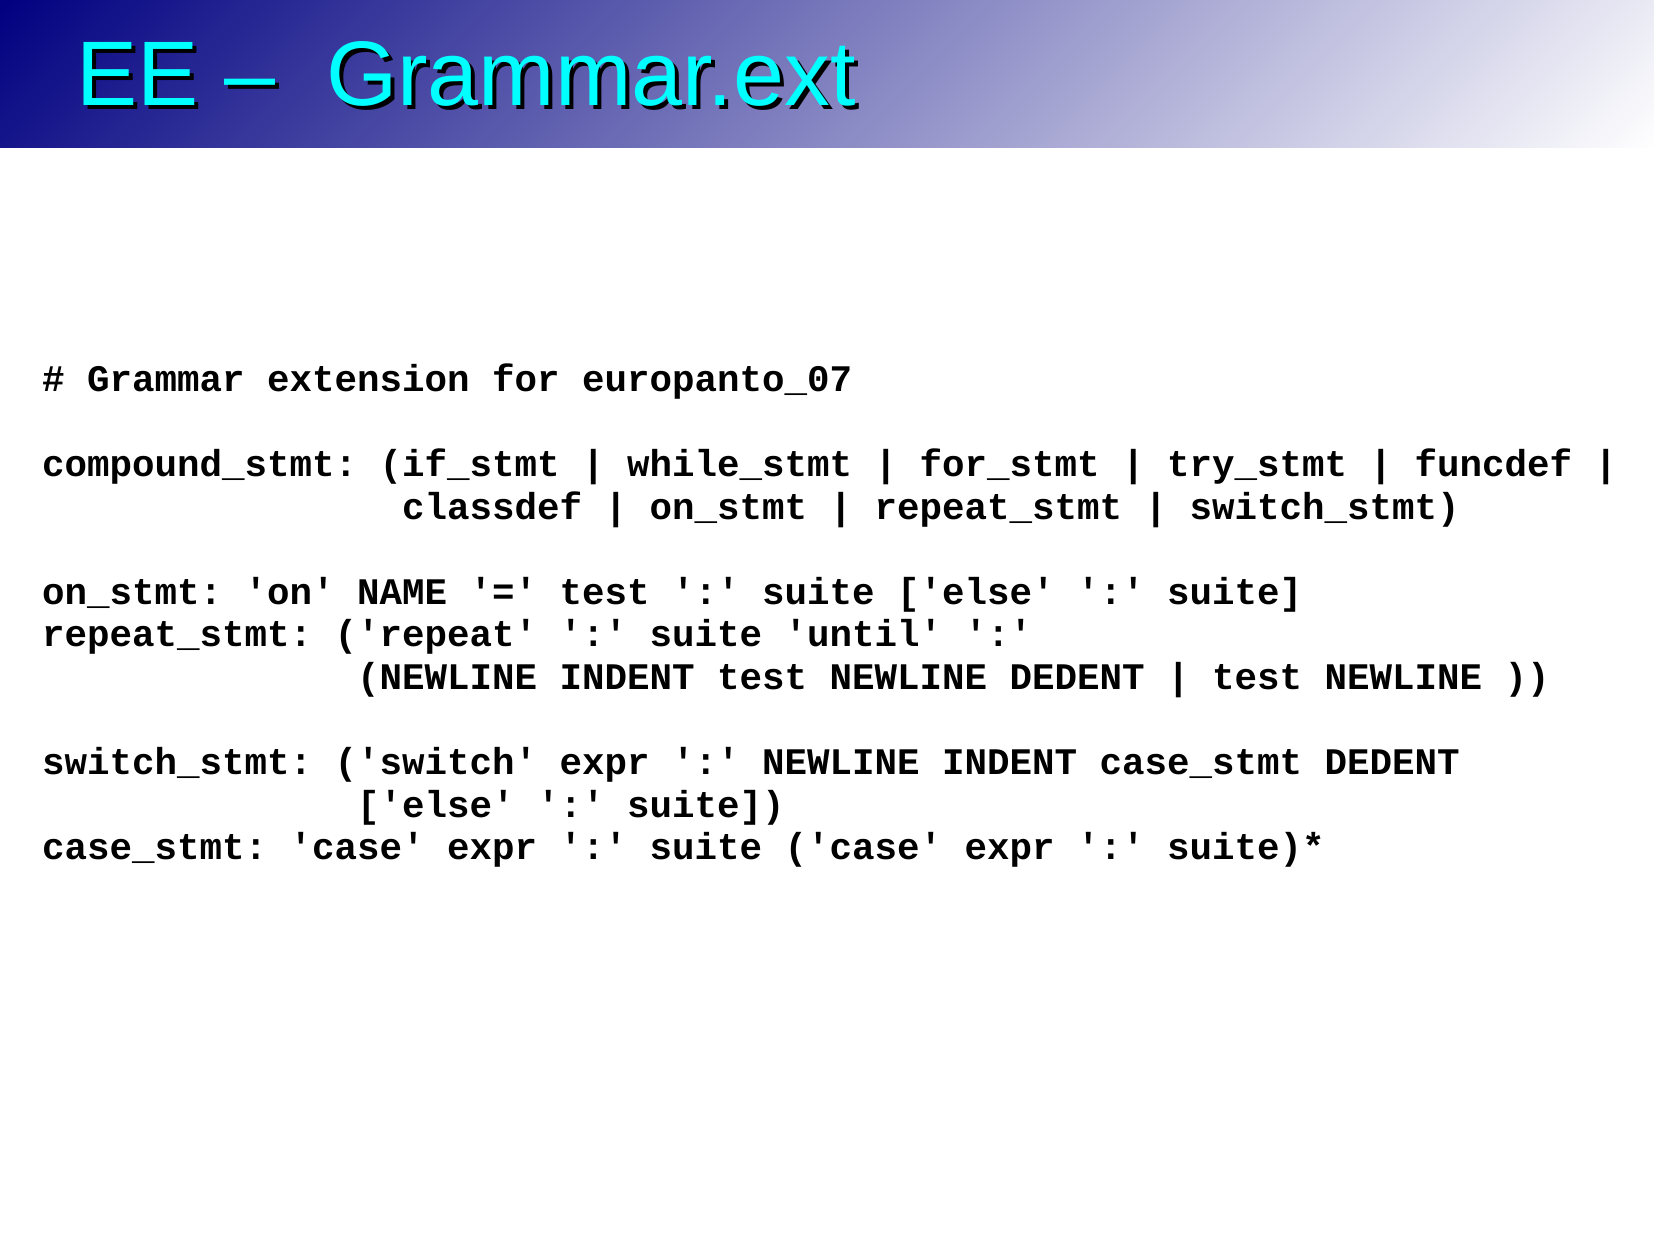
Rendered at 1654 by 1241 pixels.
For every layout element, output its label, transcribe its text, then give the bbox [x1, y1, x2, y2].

text_box # Grammar extension for europanto_07 compound_stmt: (if_stmt | while_stmt | for_stmt | try_stmt | funcdef | classdef | on_stmt | repeat_stmt | switch_stmt) on_stmt: 'on' NAME '=' test ':' suite ['else' ':' suite] repeat_stmt: ('repeat' ':' suite 'until' ':' (NEWLINE INDENT test NEWLINE DEDENT | test NEWLINE )) switch_stmt: ('switch' expr ':' NEWLINE INDENT case_stmt DEDENT ['else' ':' suite]) case_stmt: 'case' expr ':' suite ('case' expr ':' suite)* [27, 353, 1654, 965]
title EE – Grammar.ext [0, 0, 1654, 148]
